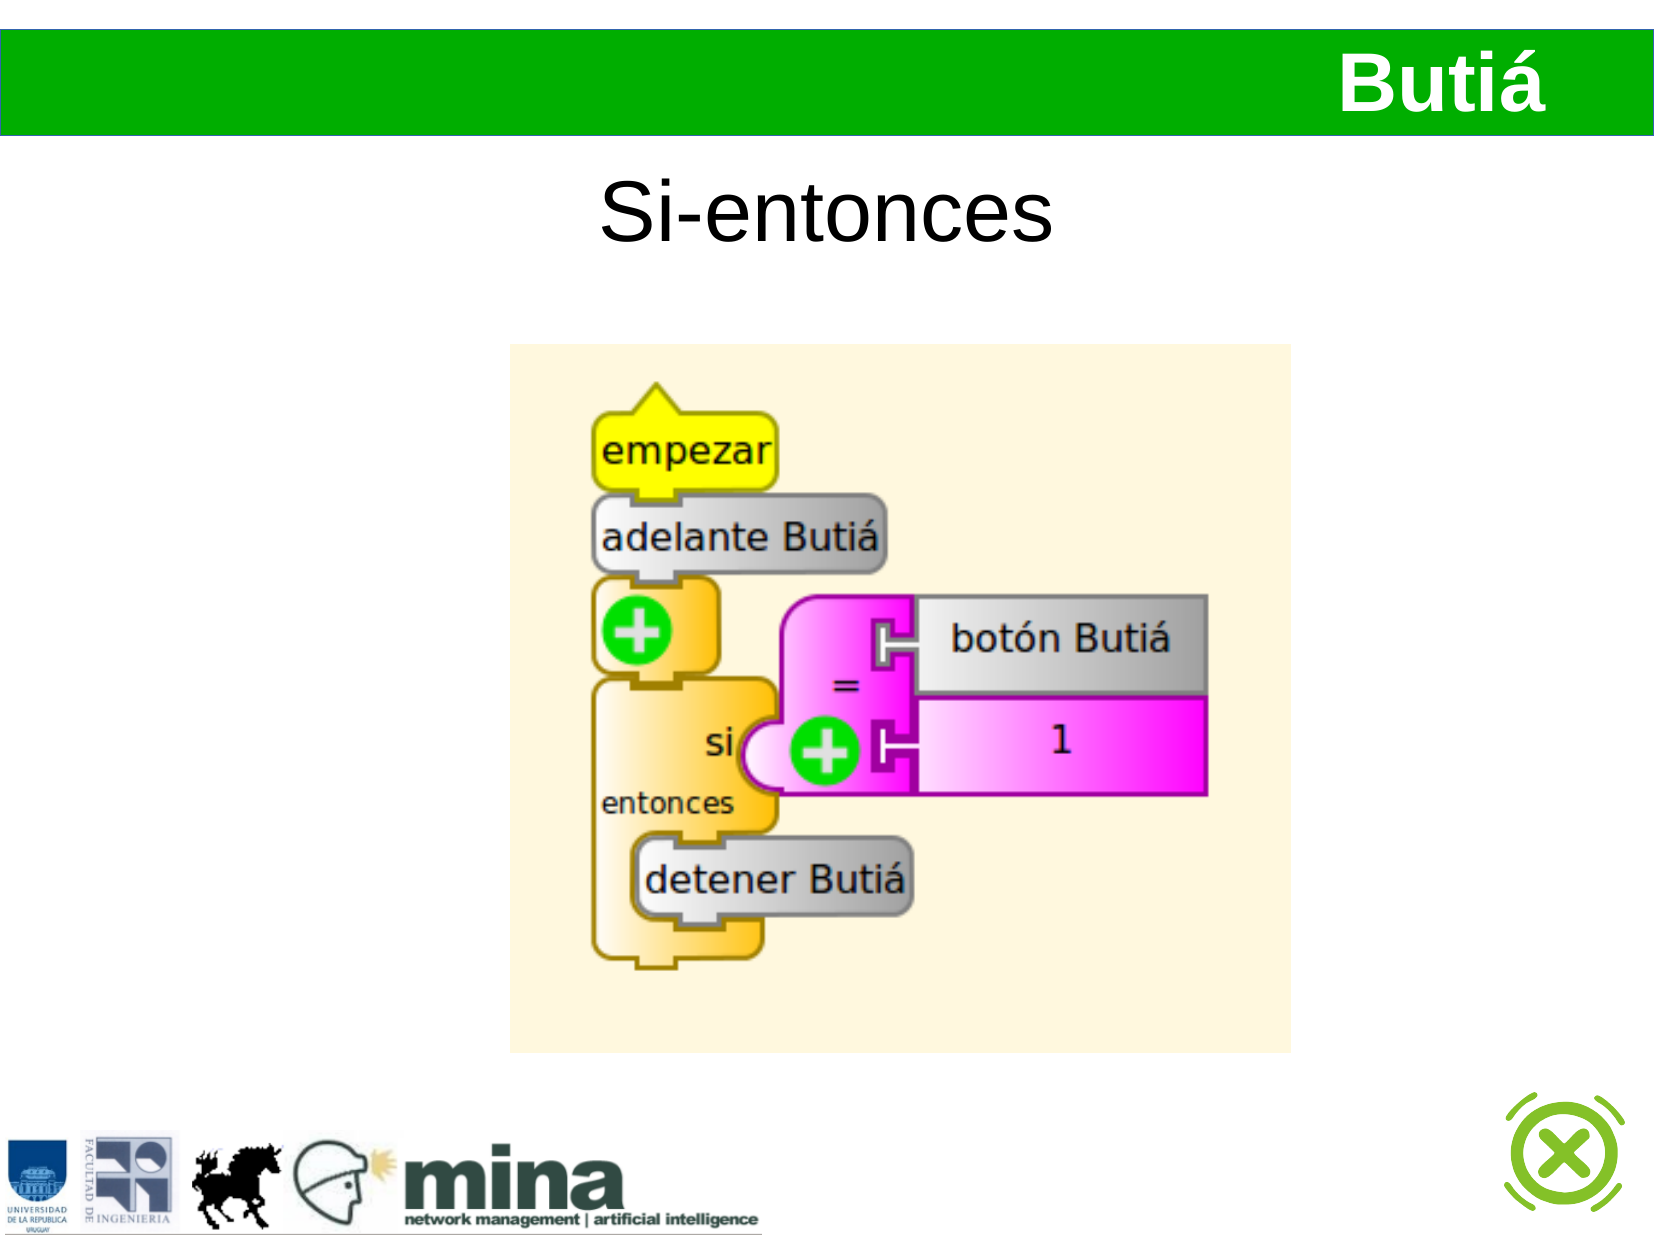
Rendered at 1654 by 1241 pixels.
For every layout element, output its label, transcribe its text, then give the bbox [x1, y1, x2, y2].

title Si-entonces [82, 108, 1571, 316]
picture [5, 1130, 762, 1235]
picture [1504, 1092, 1625, 1212]
picture [510, 344, 1291, 1053]
